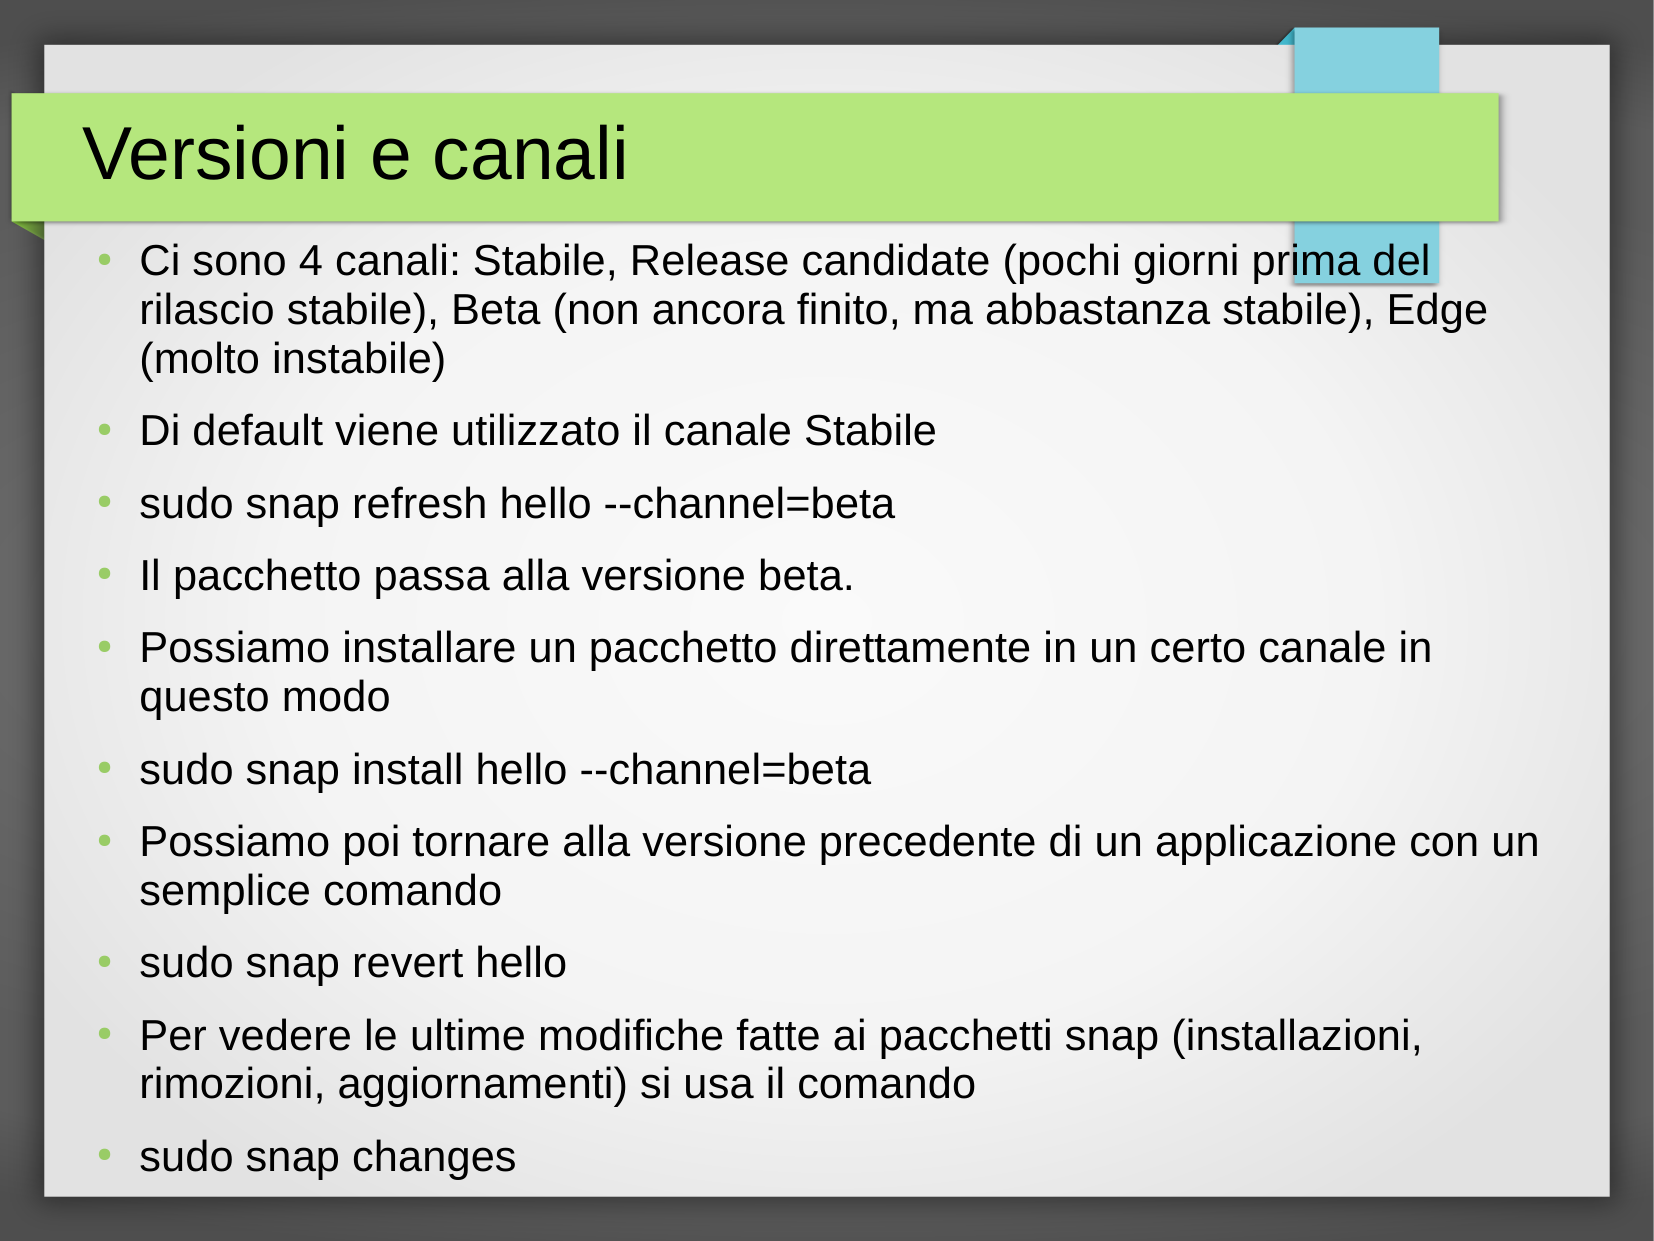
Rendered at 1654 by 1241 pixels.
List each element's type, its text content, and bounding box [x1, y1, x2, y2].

list Ci sono 4 canali: Stabile, Release candidate (pochi giorni prima del rilascio stabile), Beta (non ancora finito, ma abbastanza stabile), Edge (molto instabile) Di default viene utilizzato il canale Stabile sudo snap refresh hello --channel=beta Il pacchetto passa alla versione beta. Possiamo installare un pacchetto direttamente in un certo canale in questo modo sudo snap install hello --channel=beta Possiamo poi tornare alla versione precedente di un applicazione con un semplice comando sudo snap revert hello Per vedere le ultime modifiche fatte ai pacchetti snap (installazioni, rimozioni, aggiornamenti) si usa il comando sudo snap changes [82, 236, 1571, 1182]
picture [0, 0, 1654, 1241]
title Versioni e canali [82, 94, 1264, 213]
